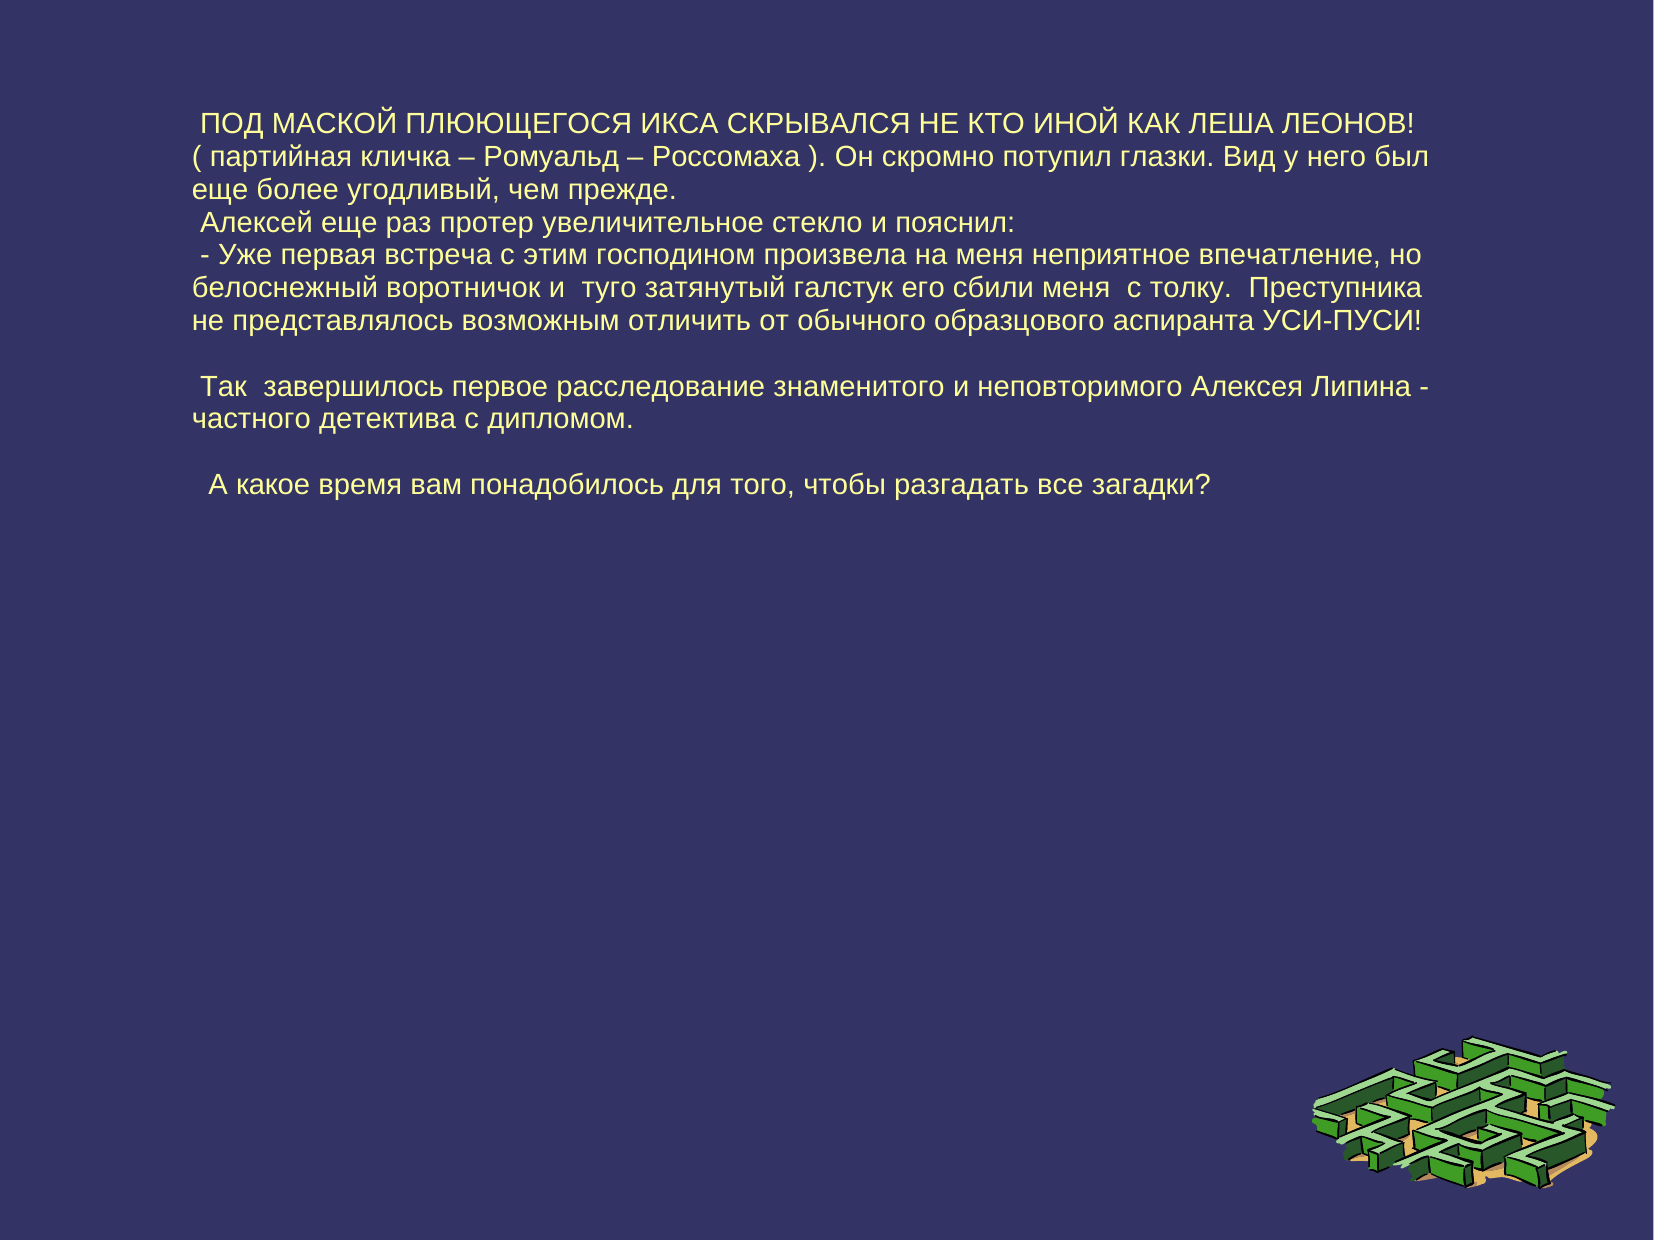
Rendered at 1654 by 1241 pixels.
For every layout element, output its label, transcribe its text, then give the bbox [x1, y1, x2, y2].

text_box ПОД МАСКОЙ ПЛЮЮЩЕГОСЯ ИКСА СКРЫВАЛСЯ НЕ КТО ИНОЙ КАК ЛЕША ЛЕОНОВ! ( партийная кличка – Ромуальд – Россомаха ). Он скромно потупил глазки. Вид у него был еще более угодливый, чем прежде. Алексей еще раз протер увеличительное стекло и пояснил: - Уже первая встреча с этим господином произвела на меня неприятное впечатление, но белоснежный воротничок и туго затянутый галстук его сбили меня с толку. Преступника не представлялось возможным отличить от обычного образцового аспиранта УСИ-ПУСИ! Так завершилось первое расследование знаменитого и неповторимого Алексея Липина - частного детектива с дипломом. А какое время вам понадобилось для того, чтобы разгадать все загадки? [177, 99, 1477, 709]
